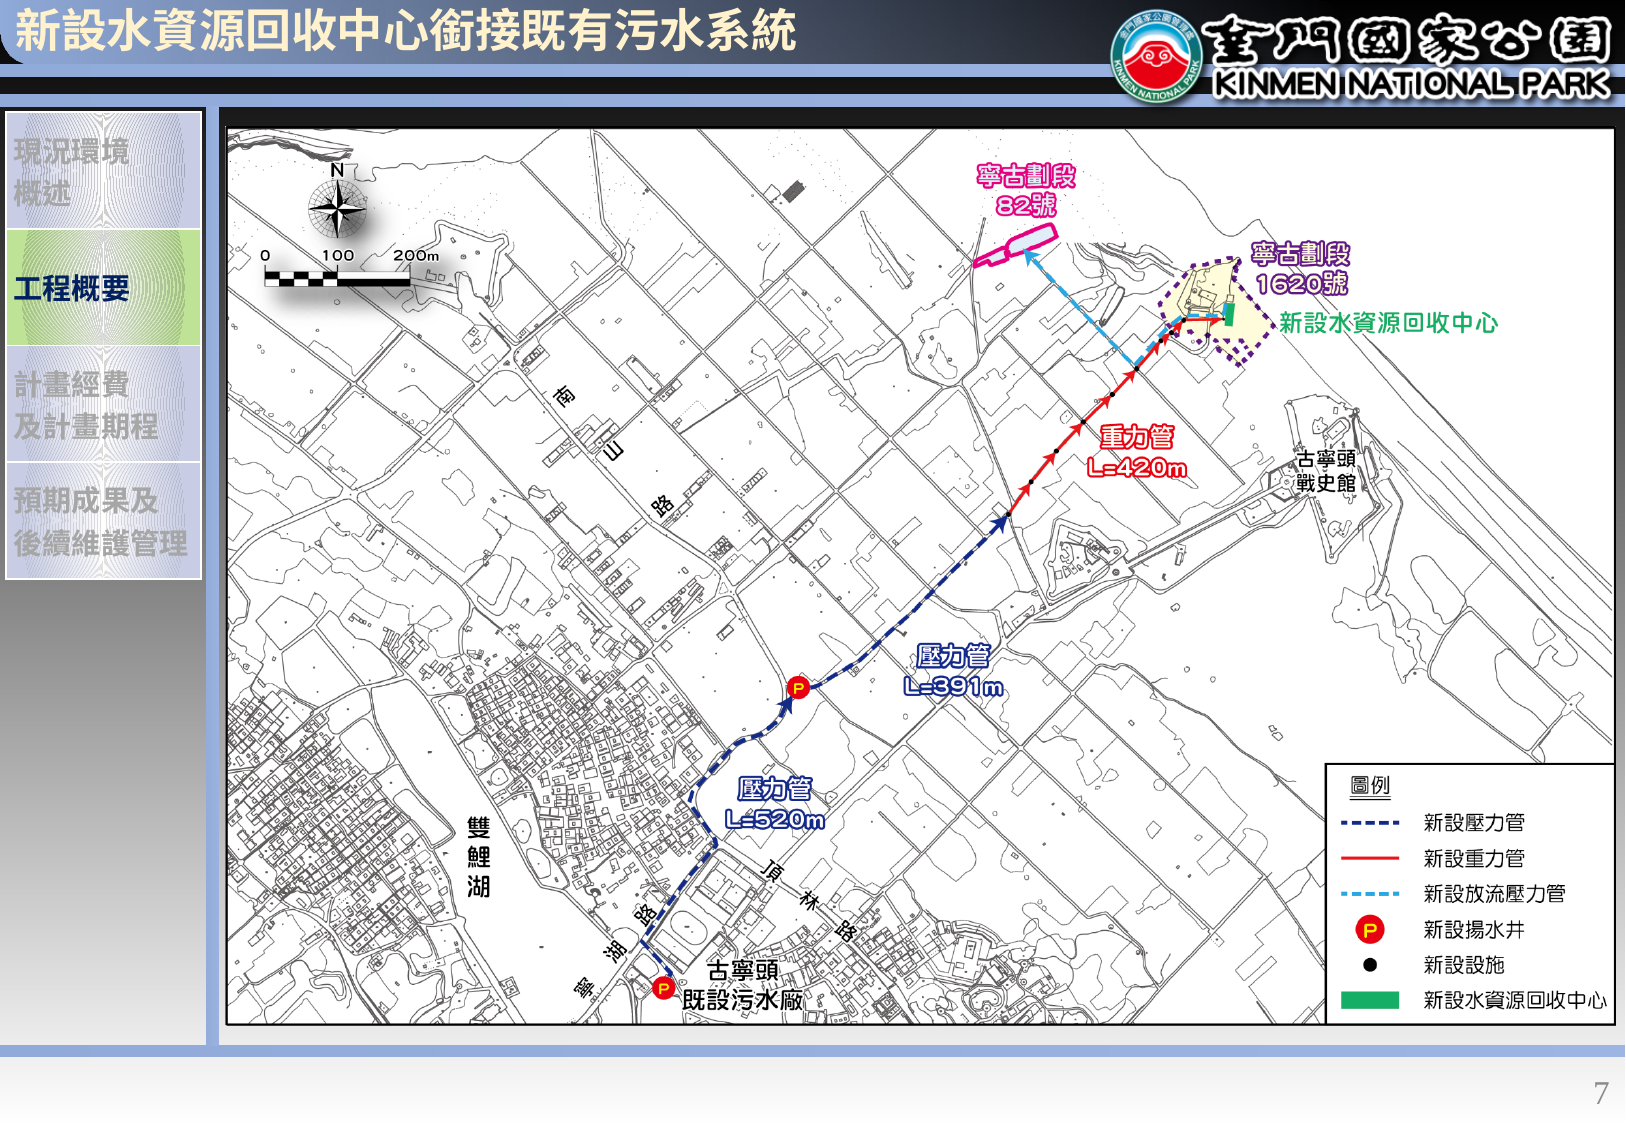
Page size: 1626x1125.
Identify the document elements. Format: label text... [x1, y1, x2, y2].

picture [225, 126, 1616, 1026]
table_cell 工程概要 [7, 230, 200, 345]
title 新設水資源回收中心銜接既有污水系統 [0, 0, 1402, 65]
table_cell 預期成果及 後續維護管理 [7, 463, 200, 578]
picture [1105, 4, 1625, 117]
slide_number <編號> [1259, 1061, 1625, 1122]
table_header 現況環境 概述 [7, 113, 200, 228]
table_cell 計畫經費 及計畫期程 [7, 346, 200, 461]
